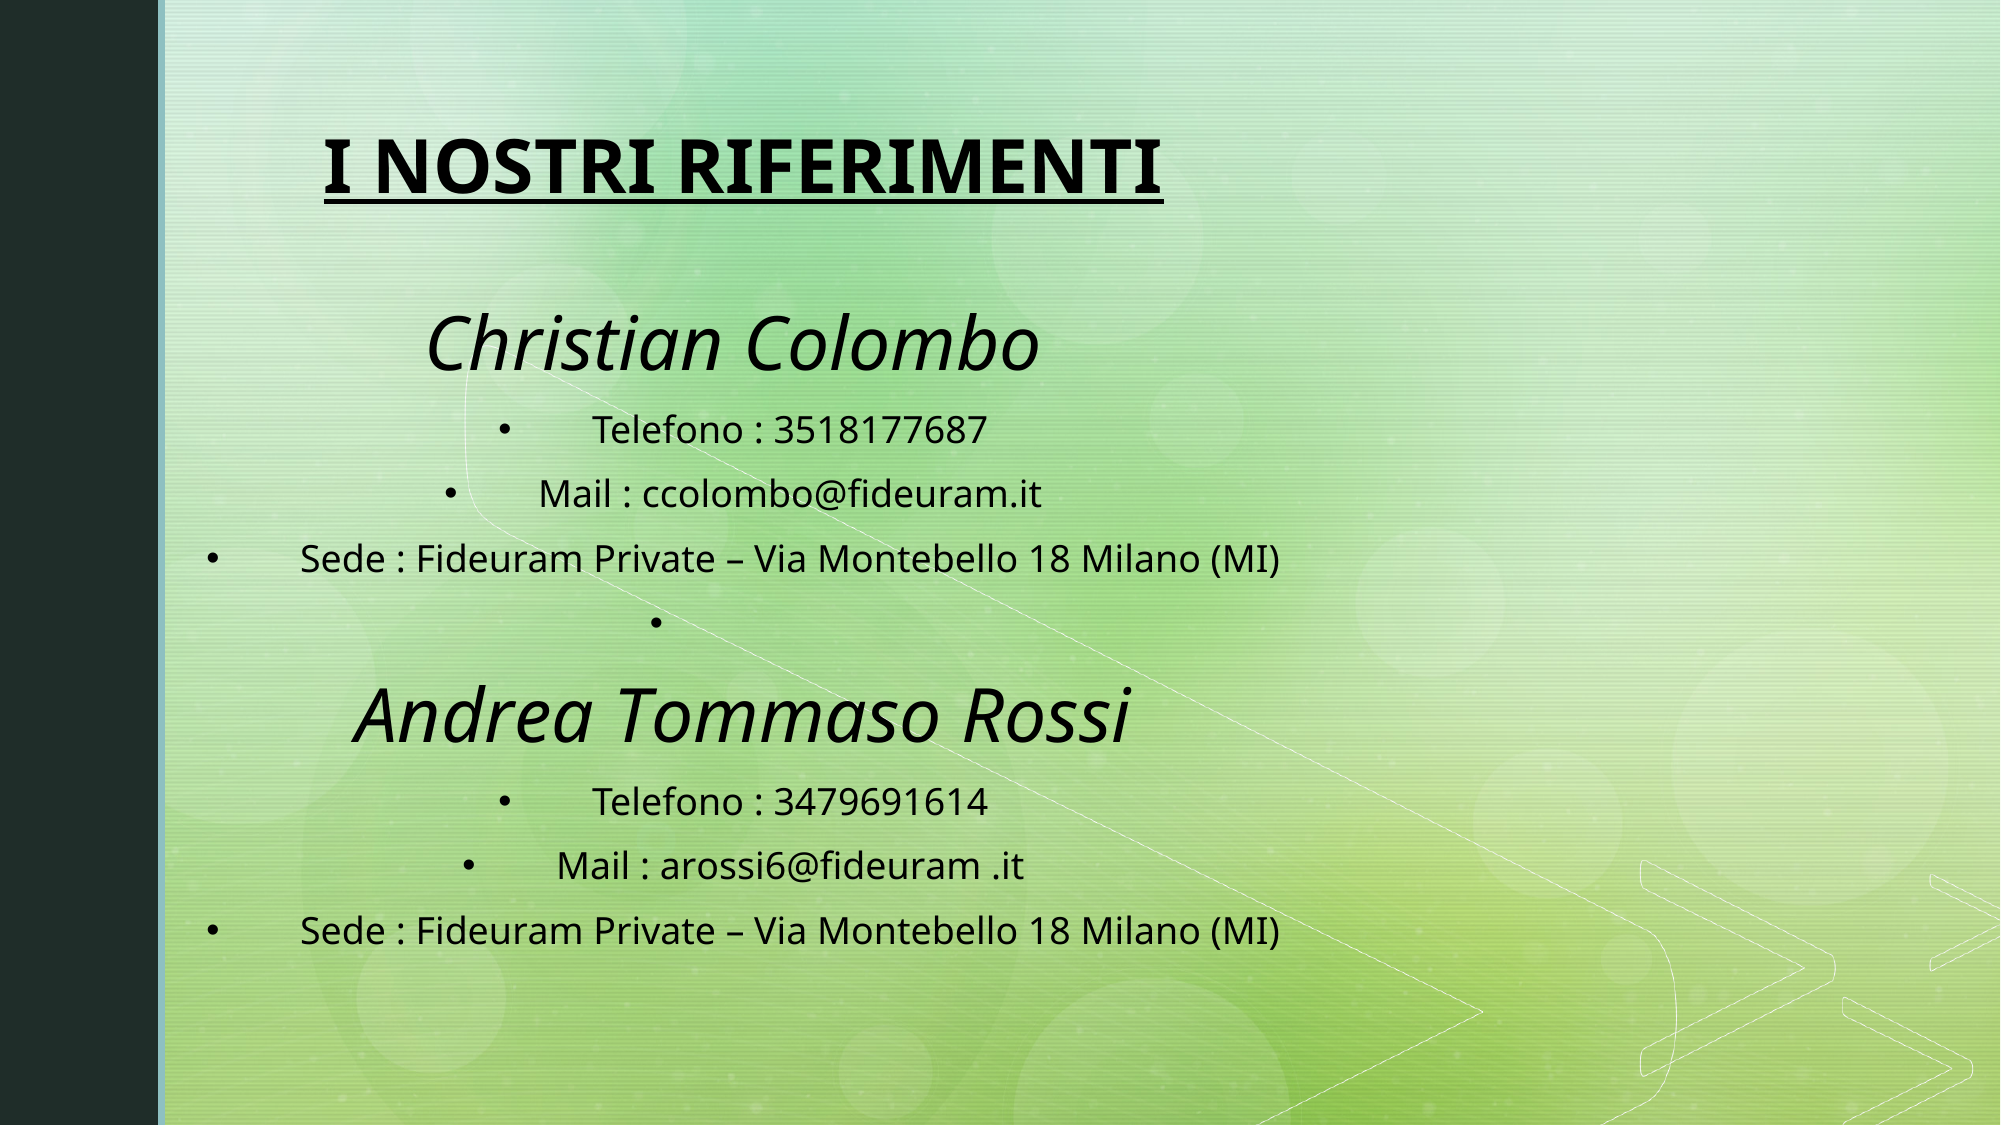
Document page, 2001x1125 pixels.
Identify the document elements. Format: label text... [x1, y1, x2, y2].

text_box I NOSTRI RIFERIMENTI Christian Colombo Telefono : 3518177687 Mail : ccolombo@fideuram.it Sede : Fideuram Private – Via Montebello 18 Milano (MI) Andrea Tommaso Rossi Telefono : 3479691614 Mail : arossi6@fideuram .it Sede : Fideuram Private – Via Montebello 18 Milano (MI) [97, 59, 1881, 970]
